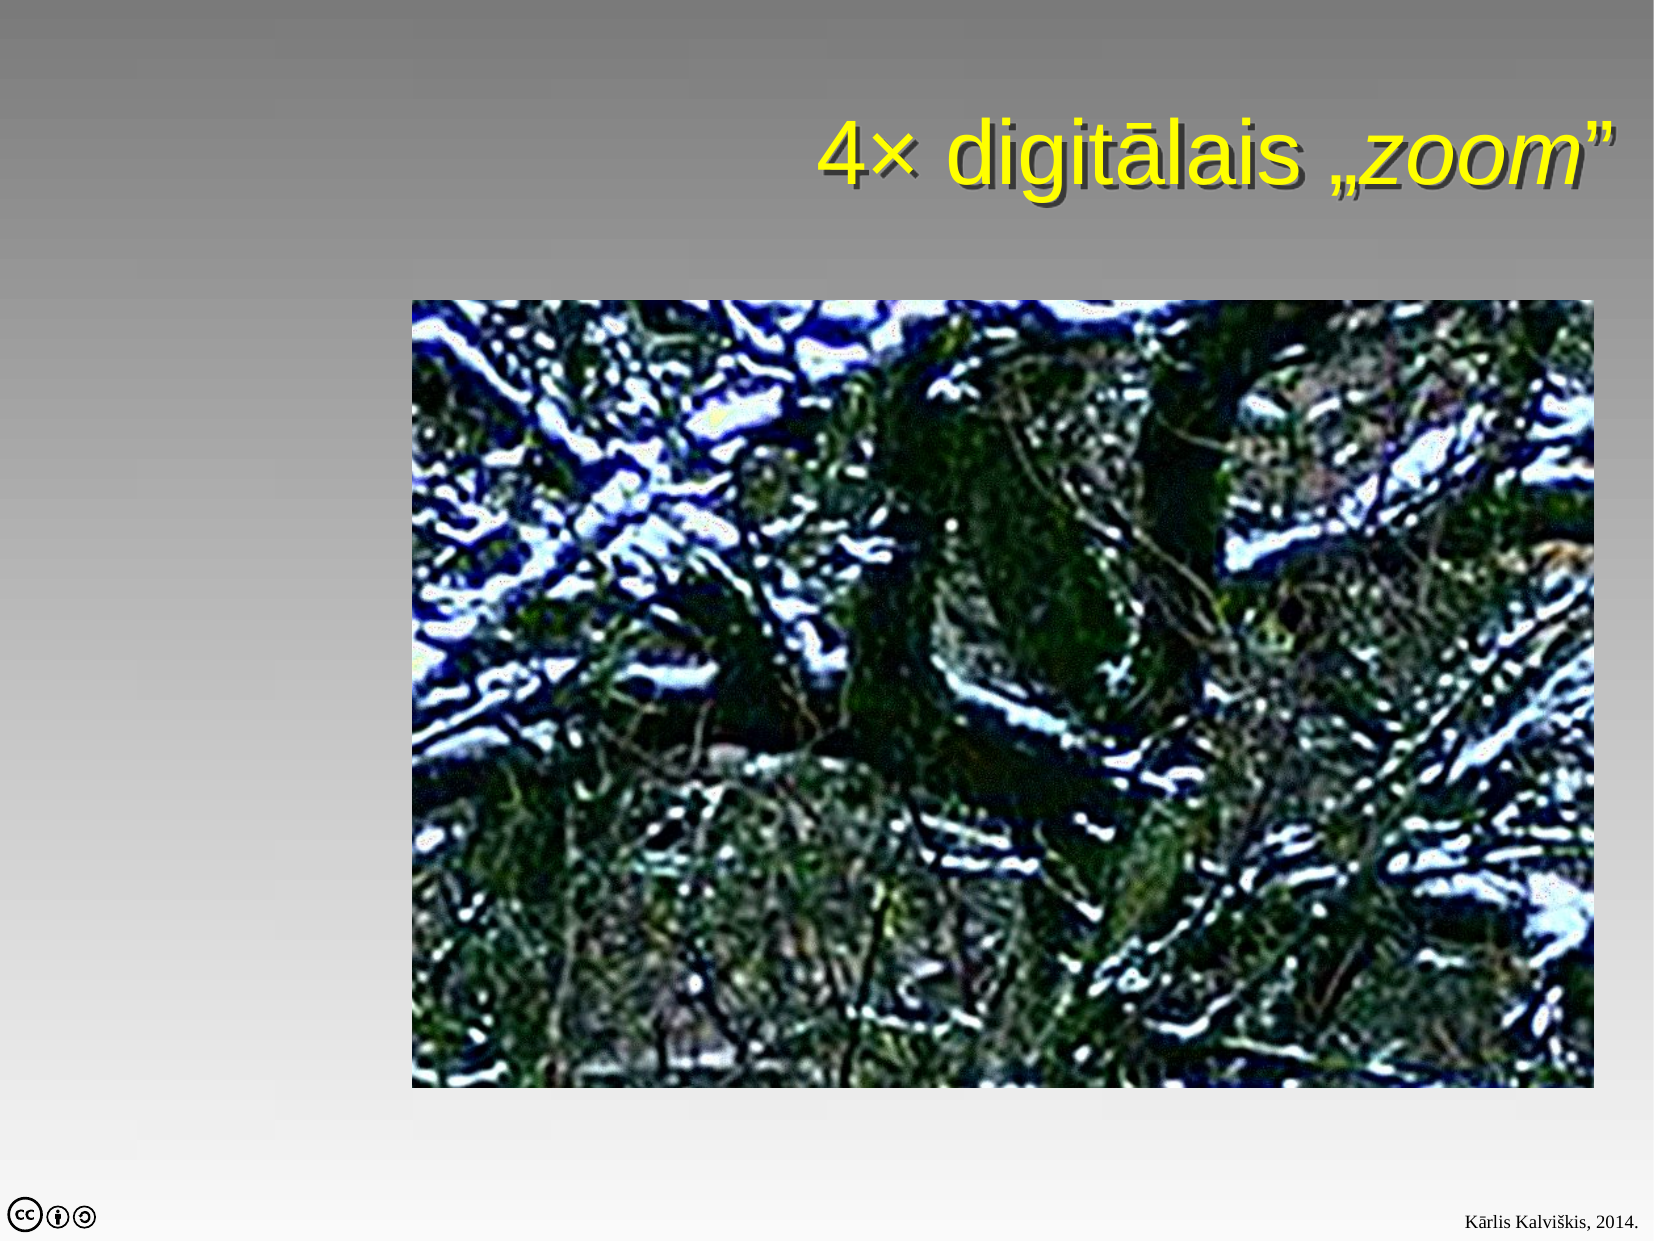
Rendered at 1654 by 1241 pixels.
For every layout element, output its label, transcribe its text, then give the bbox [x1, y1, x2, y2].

title 4× digitālais „zoom” [42, 49, 1615, 257]
picture [0, 0, 1654, 1241]
